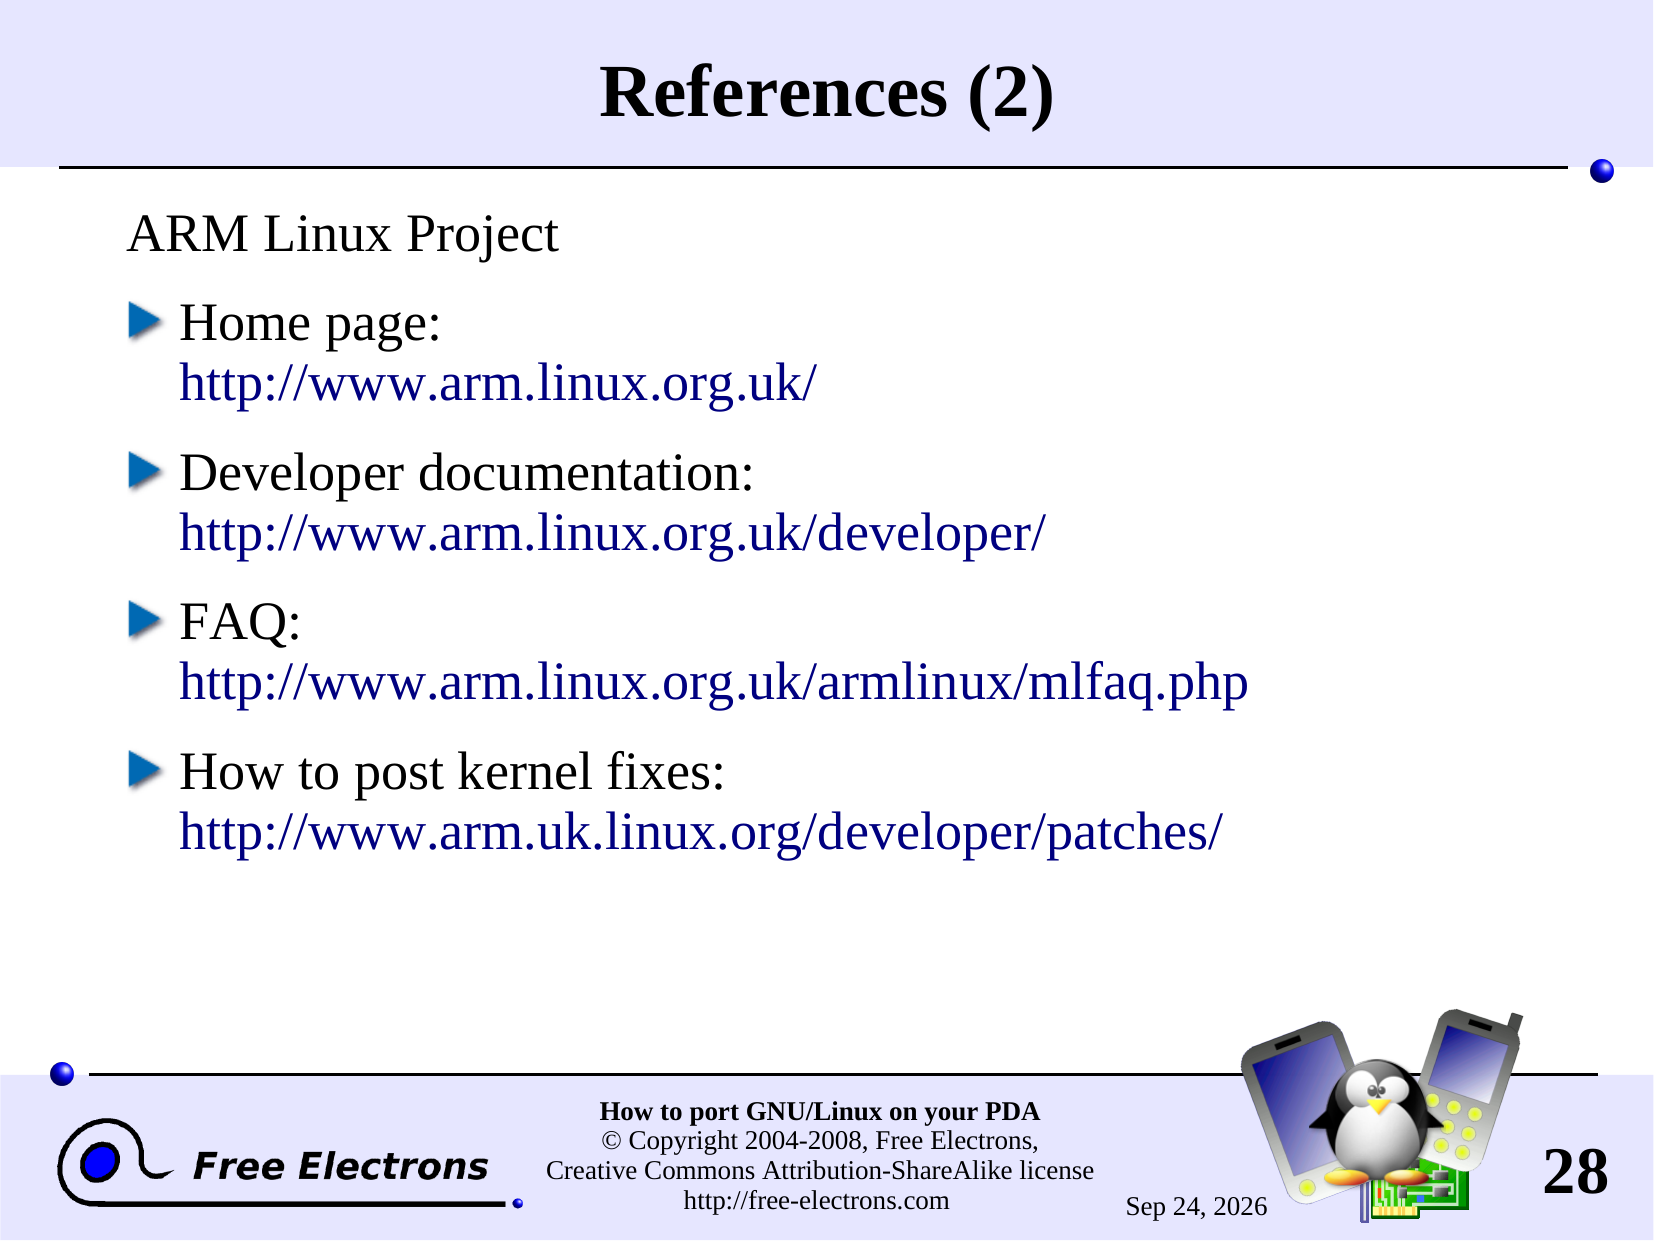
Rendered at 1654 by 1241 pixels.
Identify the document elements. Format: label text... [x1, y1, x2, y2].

list ARM Linux Project Home page: http://www.arm.linux.org.uk/ Developer documentation: http://www.arm.linux.org.uk/developer/ FAQ: http://www.arm.linux.org.uk/armlinux/mlfaq.php How to post kernel fixes: http://www.arm.uk.linux.org/developer/patches/ [108, 203, 1521, 1051]
picture [50, 1107, 527, 1216]
picture [1225, 1008, 1538, 1241]
title References (2) [121, 28, 1534, 154]
